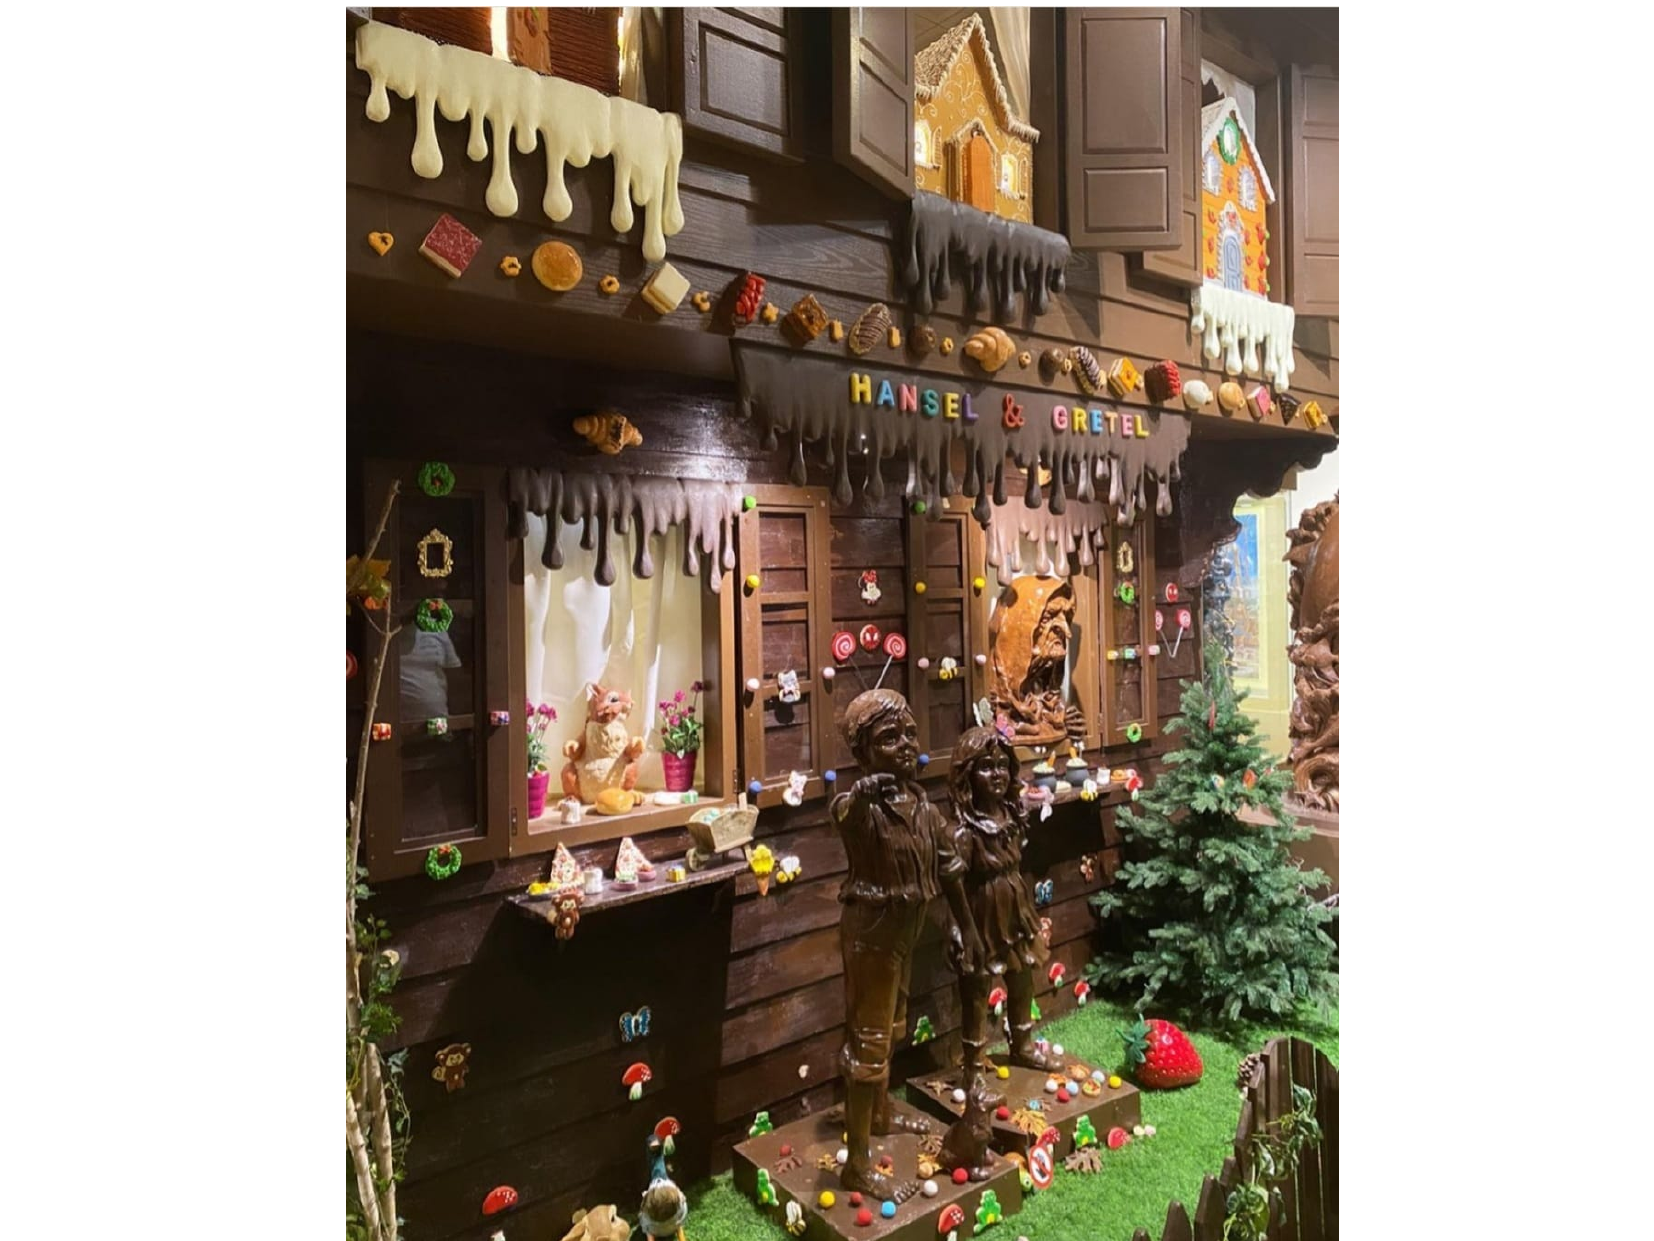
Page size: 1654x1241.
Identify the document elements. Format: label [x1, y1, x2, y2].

picture [346, 7, 1339, 1241]
